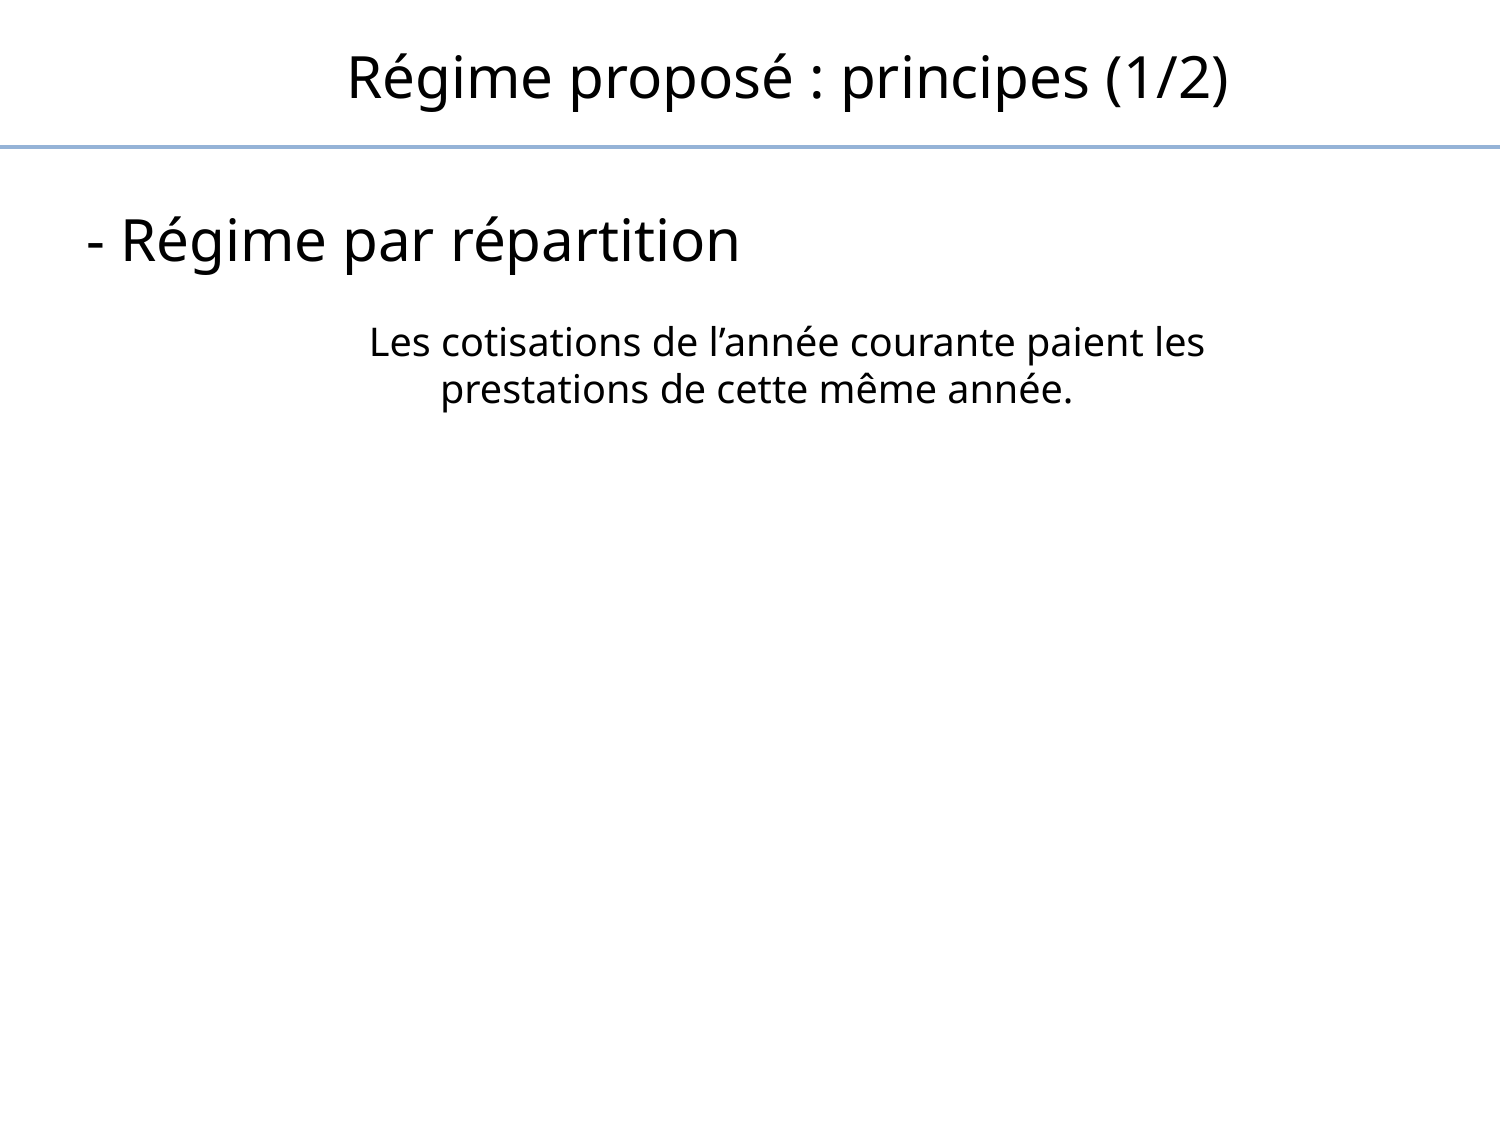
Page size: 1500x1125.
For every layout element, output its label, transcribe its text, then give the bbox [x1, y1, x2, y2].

text_box Régime proposé : principes (1/2) [172, 32, 1403, 118]
text_box Les cotisations de l’année courante paient les prestations de cette même année. [295, 309, 1281, 419]
text_box - Régime par répartition [50, 195, 779, 281]
